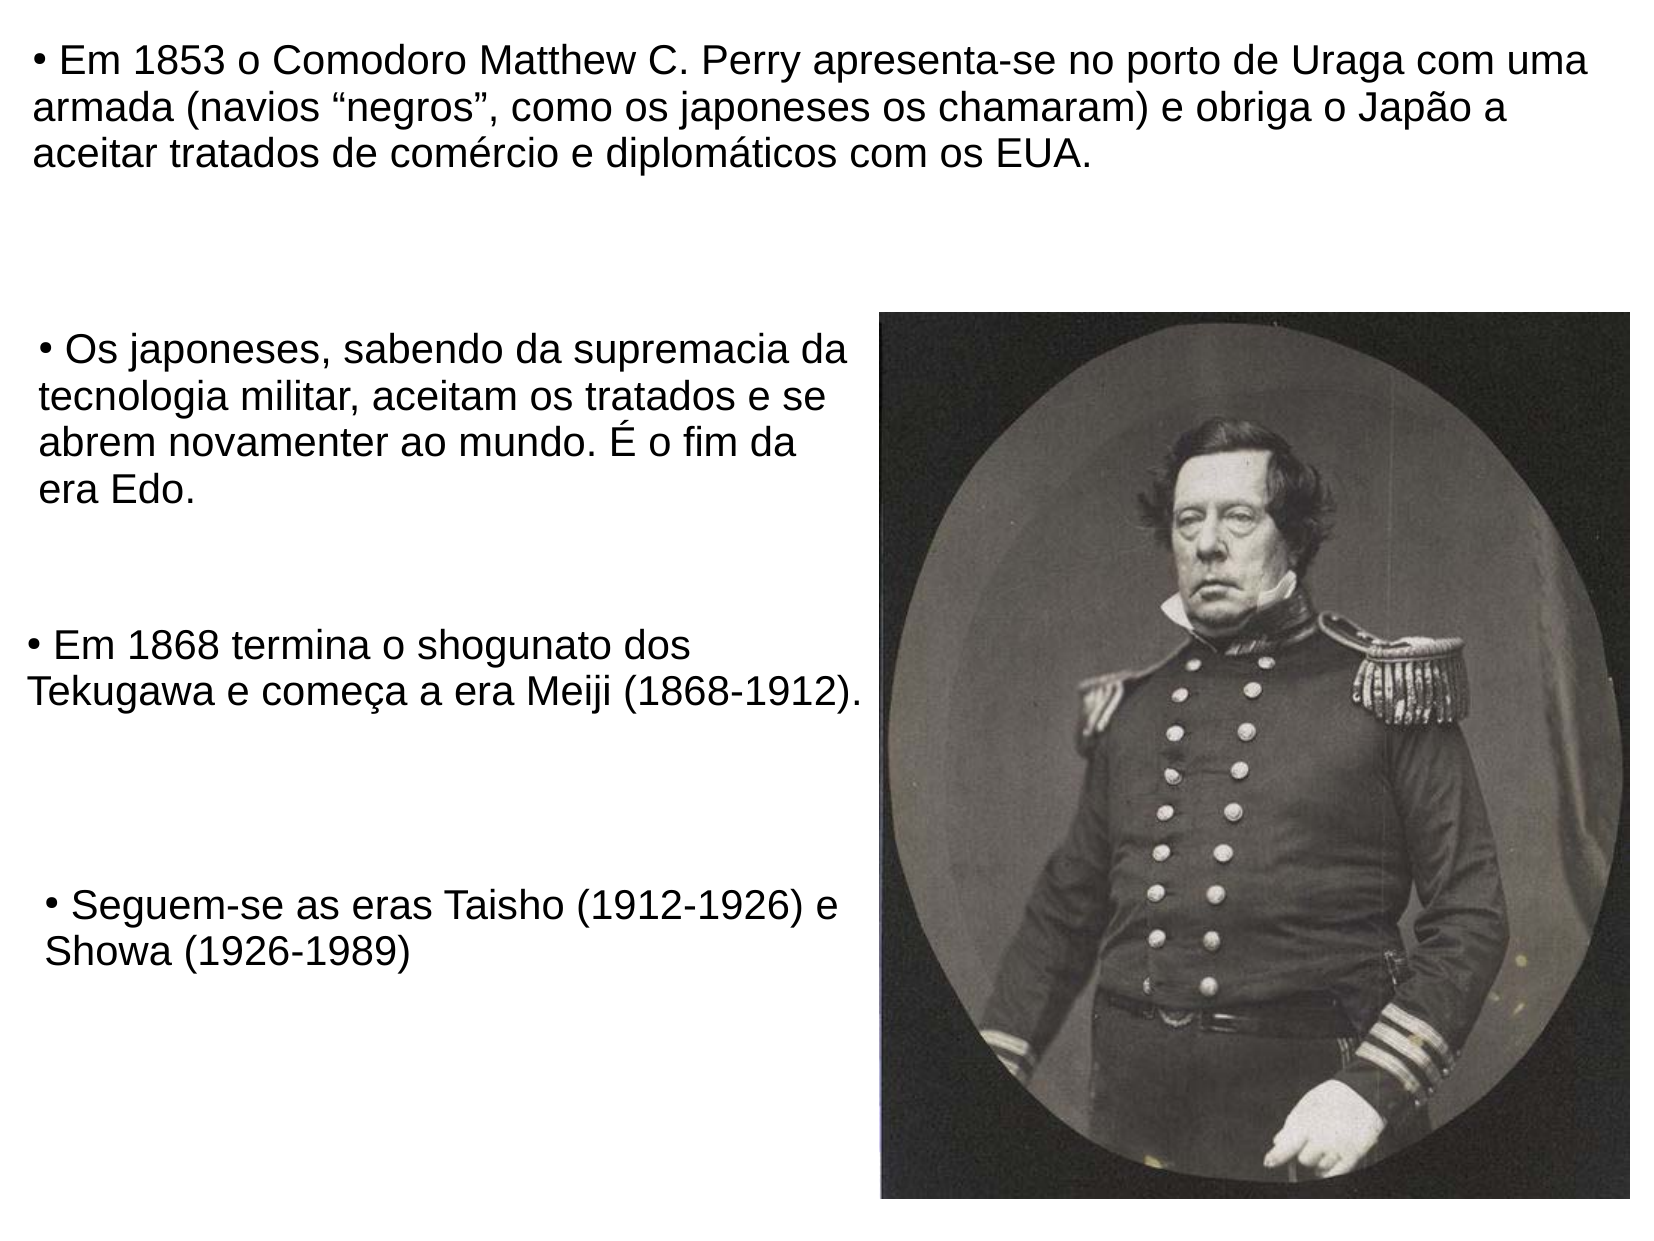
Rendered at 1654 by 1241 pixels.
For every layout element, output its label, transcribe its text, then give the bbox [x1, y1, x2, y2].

text_box Em 1868 termina o shogunato dos Tekugawa e começa a era Meiji (1868-1912). [11, 614, 878, 722]
picture [879, 312, 1630, 1199]
text_box Em 1853 o Comodoro Matthew C. Perry apresenta-se no porto de Uraga com uma armada (navios “negros”, como os japoneses os chamaram) e obriga o Japão a aceitar tratados de comércio e diplomáticos com os EUA. [17, 29, 1604, 184]
text_box Os japoneses, sabendo da supremacia da tecnologia militar, aceitam os tratados e se abrem novamenter ao mundo. É o fim da era Edo. [23, 318, 863, 520]
text_box Seguem-se as eras Taisho (1912-1926) e Showa (1926-1989) [29, 874, 854, 982]
